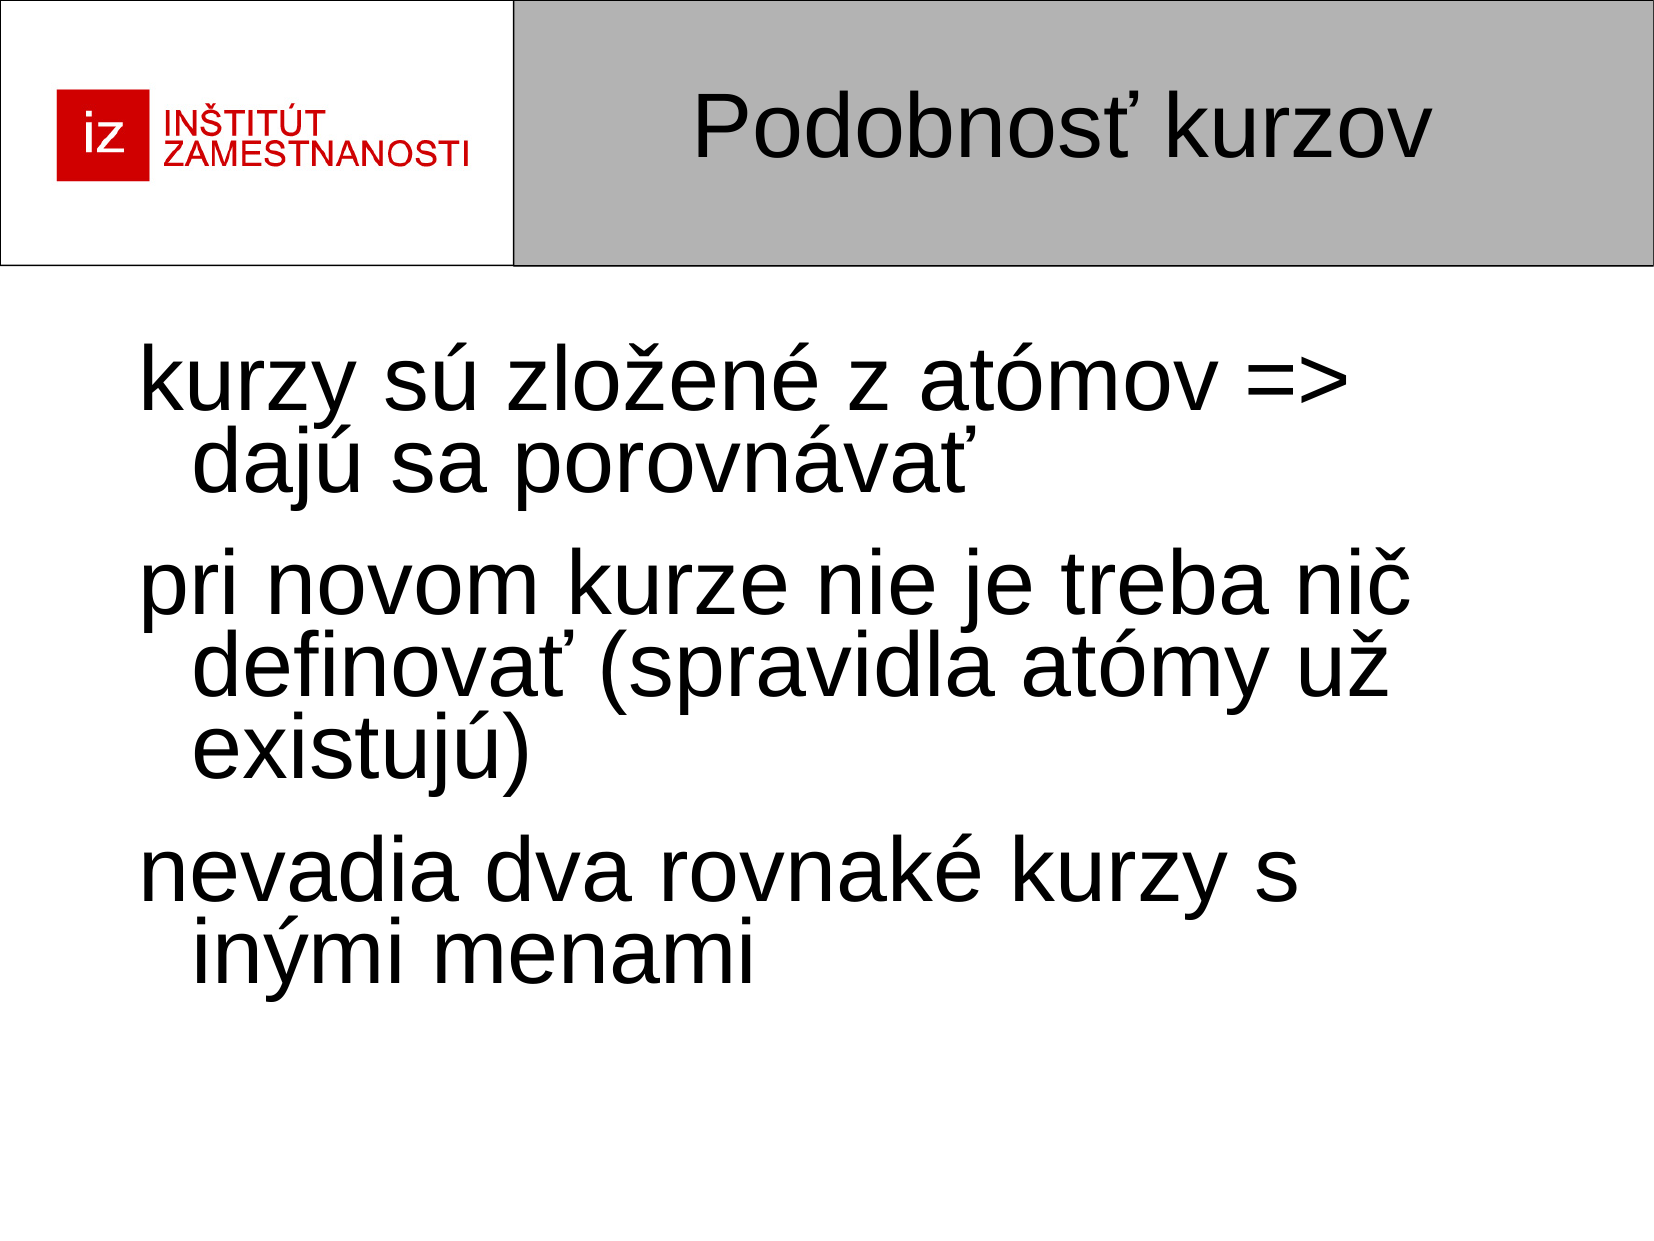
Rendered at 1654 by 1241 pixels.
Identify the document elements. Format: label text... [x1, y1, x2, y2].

title Podobnosť kurzov [561, 37, 1565, 229]
picture [5, 8, 512, 257]
list kurzy sú zložené z atómov => dajú sa porovnávať pri novom kurze nie je treba nič definovať (spravidla atómy už existujú) nevadia dva rovnaké kurzy s inými menami [121, 344, 1533, 1112]
